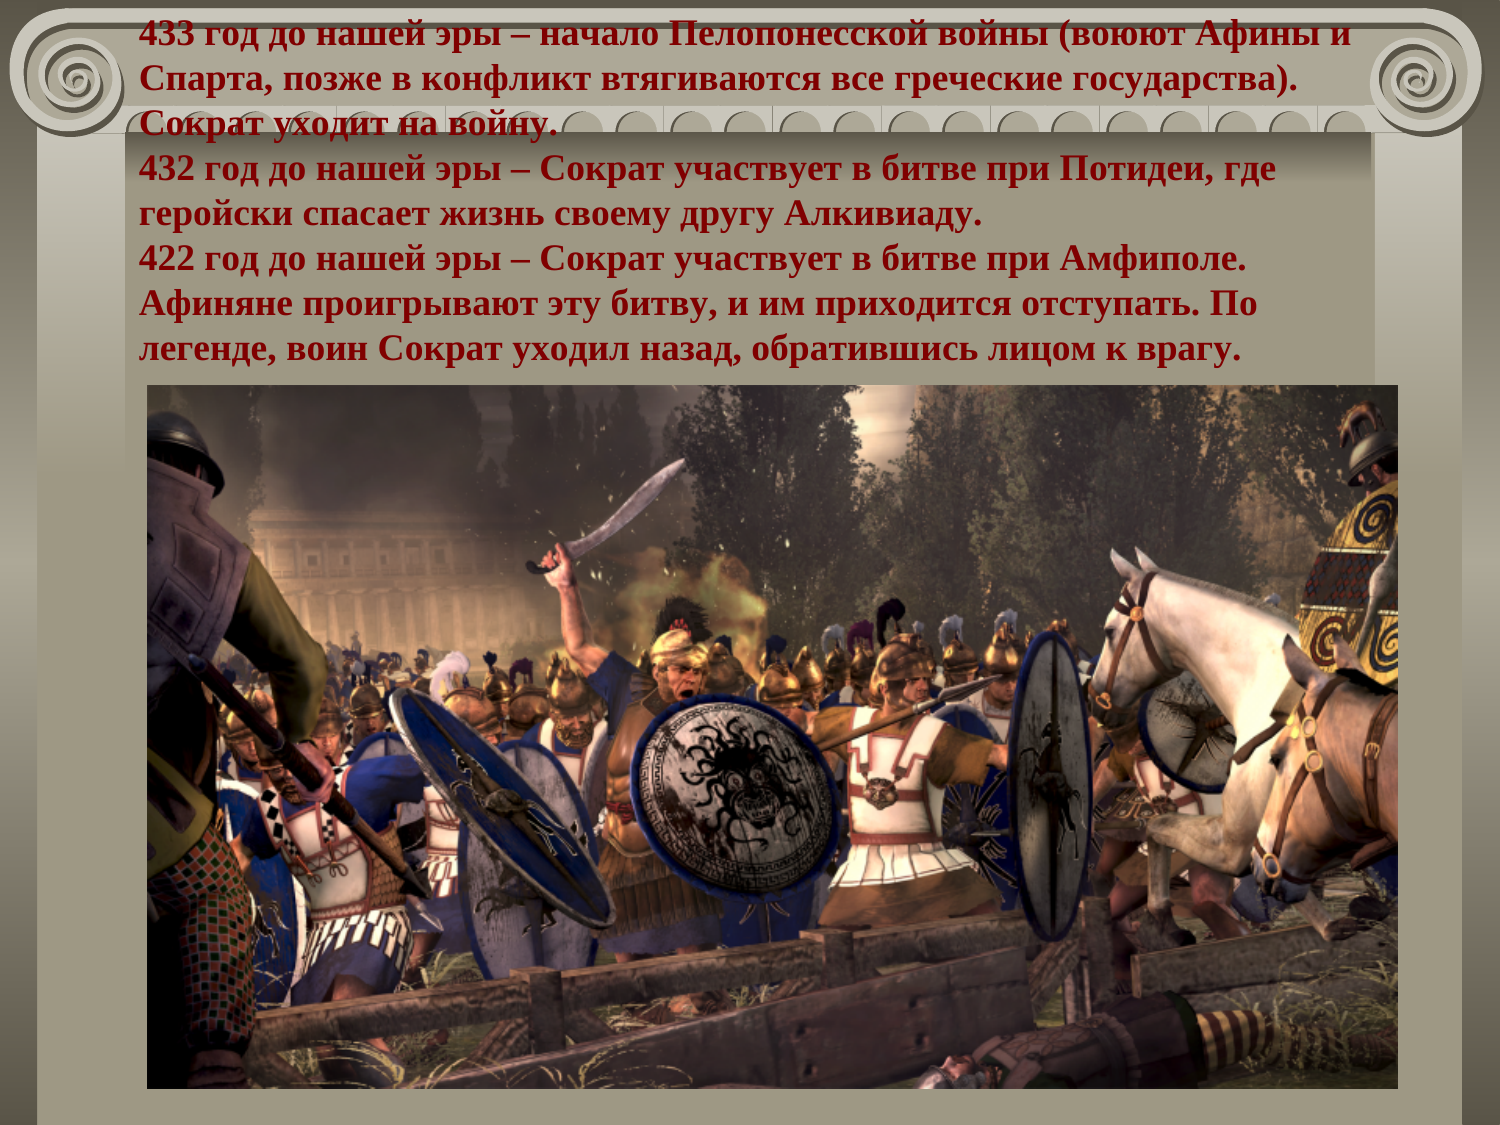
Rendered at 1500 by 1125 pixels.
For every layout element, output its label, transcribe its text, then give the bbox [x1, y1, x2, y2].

text_box 433 год до нашей эры – начало Пелопонесской войны (воюют Афины и Спарта, позже в конфликт втягиваются все греческие государства). Сократ уходит на войну. 432 год до нашей эры – Сократ участвует в битве при Потидеи, где геройски спасает жизнь своему другу Алкивиаду. 422 год до нашей эры – Сократ участвует в битве при Амфиполе. Афиняне проигрывают эту битву, и им приходится отступать. По легенде, воин Сократ уходил назад, обратившись лицом к врагу. [123, 0, 1377, 376]
picture [147, 385, 1398, 1089]
